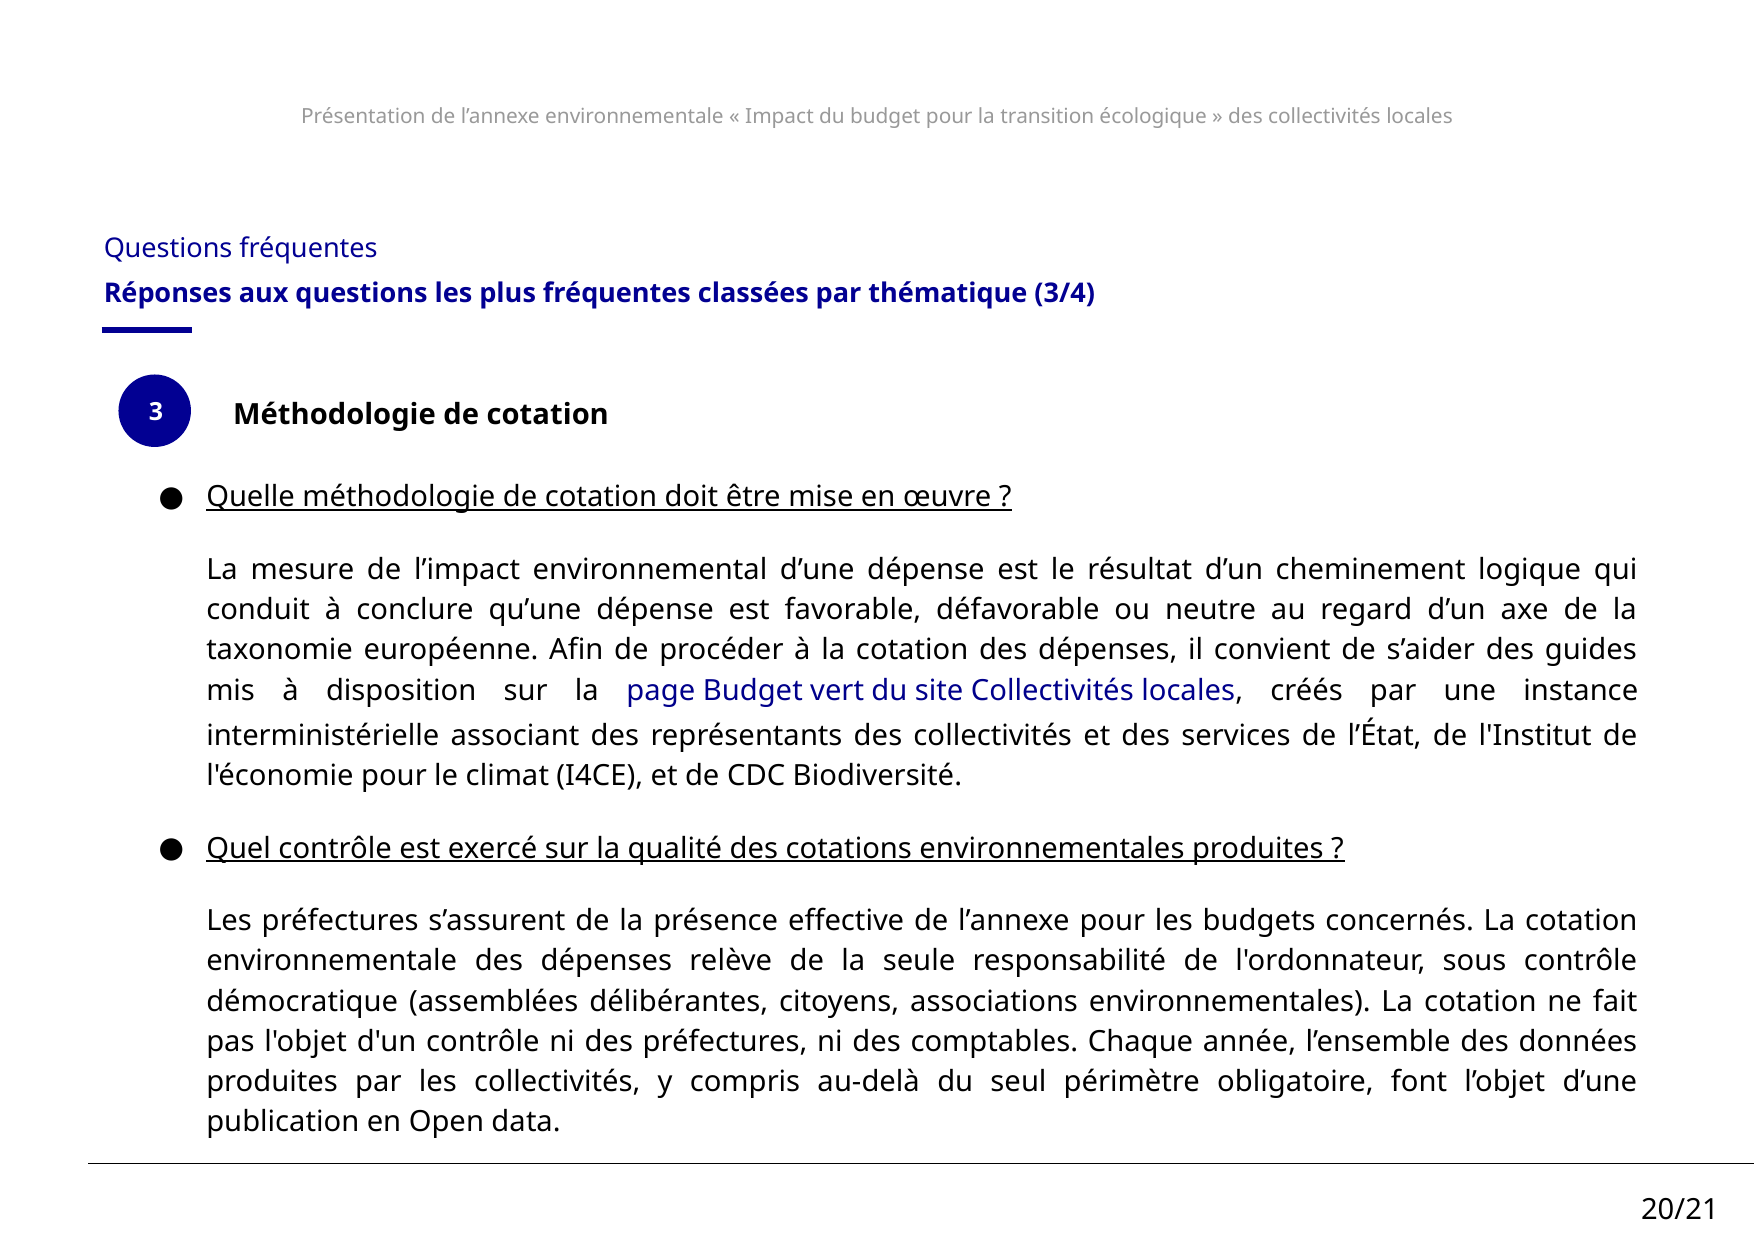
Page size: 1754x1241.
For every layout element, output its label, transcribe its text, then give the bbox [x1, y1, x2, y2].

text_box Présentation de l’annexe environnementale « Impact du budget pour la transition écologique » des collectivités locales [267, 82, 1487, 143]
text_box [134, 374, 191, 447]
text_box 3 [133, 380, 173, 441]
text_box Questions fréquentes Réponses aux questions les plus fréquentes classées par thématique (3/4) [88, 208, 1489, 323]
text_box [118, 381, 133, 440]
text_box <numéro>/21 [1512, 1181, 1734, 1237]
text_box Méthodologie de cotation [218, 380, 1500, 446]
text_box Quelle méthodologie de cotation doit être mise en œuvre ? La mesure de l’impact environnemental d’une dépense est le résultat d’un cheminement logique qui conduit à conclure qu’une dépense est favorable, défavorable ou neutre au regard d’un axe de la taxonomie européenne. Afin de procéder à la cotation des dépenses, il convient de s’aider des guides mis à disposition sur la page Budget vert du site Collectivités locales, créés par une instance interministérielle associant des représentants des collectivités et des services de l’État, de l'Institut de l'économie pour le climat (I4CE), et de CDC Biodiversité. Quel contrôle est exercé sur la qualité des cotations environnementales produites ? Les préfectures s’assurent de la présence effective de l’annexe pour les budgets concernés. La cotation environnementale des dépenses relève de la seule responsabilité de l'ordonnateur, sous contrôle démocratique (assemblées délibérantes, citoyens, associations environnementales). La cotation ne fait pas l'objet d'un contrôle ni des préfectures, ni des comptables. Chaque année, l’ensemble des données produites par les collectivités, y compris au-delà du seul périmètre obligatoire, font l’objet d’une publication en Open data. [116, 457, 1654, 1153]
